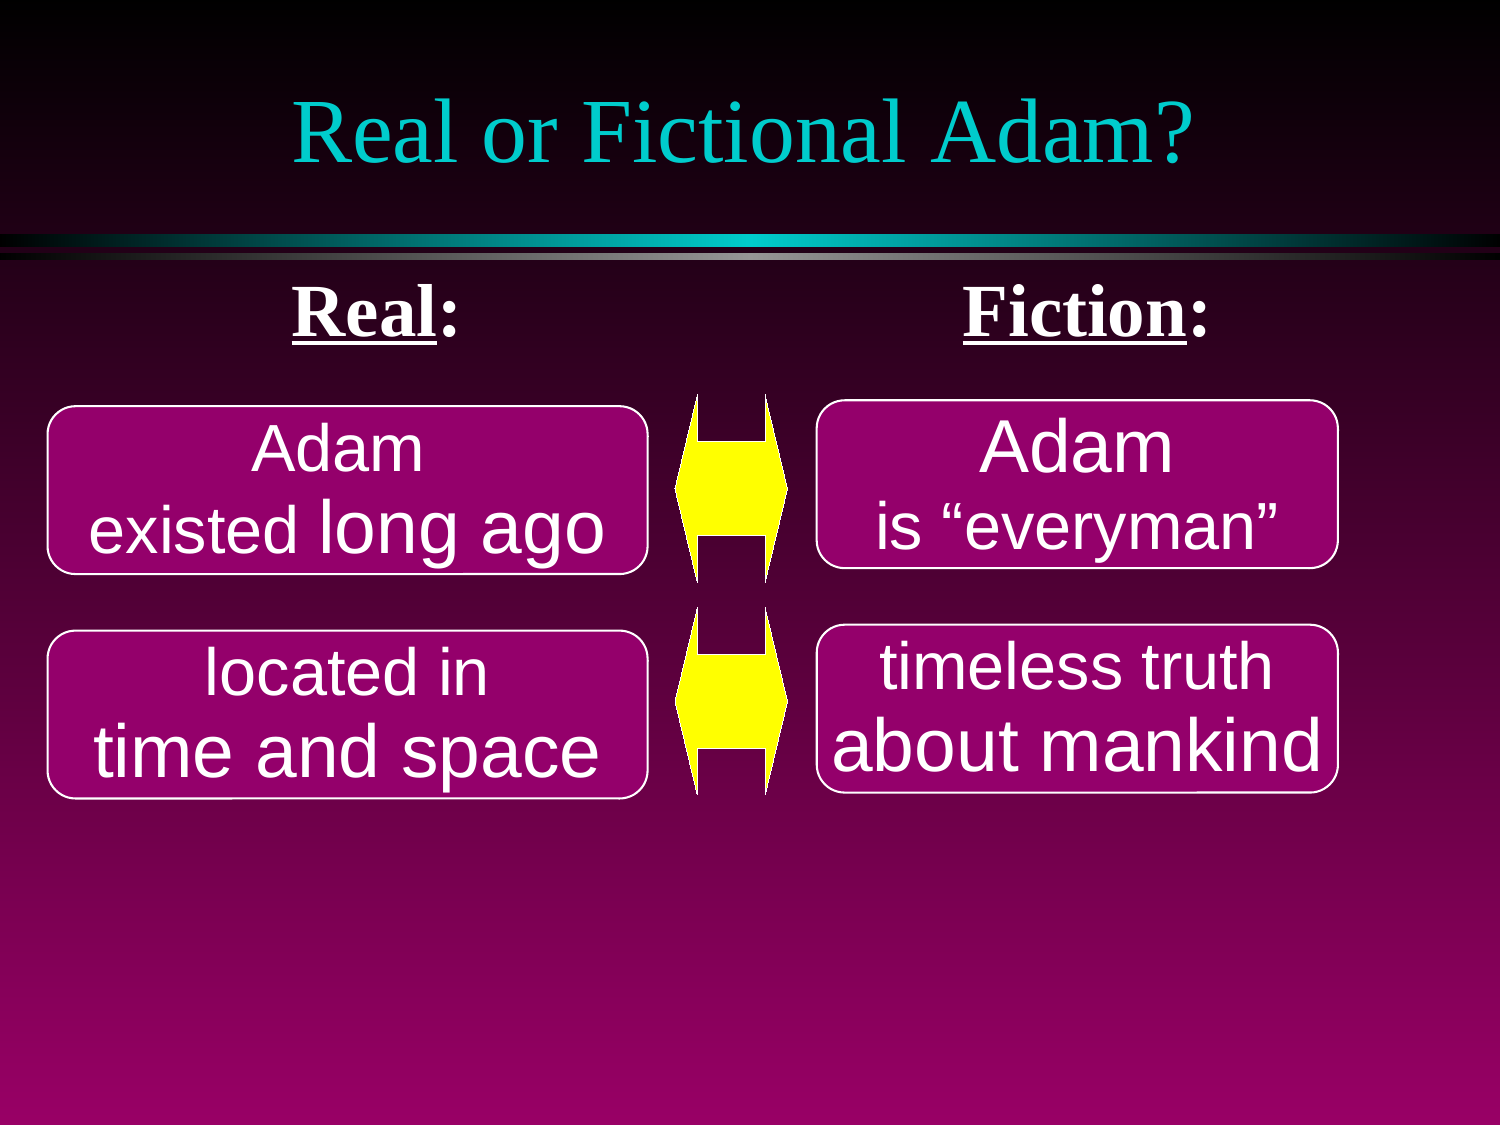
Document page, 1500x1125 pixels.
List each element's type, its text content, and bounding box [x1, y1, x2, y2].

text_box timeless truth about mankind [816, 624, 1338, 793]
text_box [675, 607, 788, 795]
text_box Adam is “everyman” [816, 400, 1338, 569]
text_box Real: [152, 262, 603, 361]
text_box Adam existed long ago [47, 406, 648, 575]
text_box Fiction: [862, 262, 1313, 361]
text_box [674, 394, 788, 583]
title Real or Fictional Adam? [99, 37, 1388, 225]
text_box located in time and space [47, 630, 648, 799]
